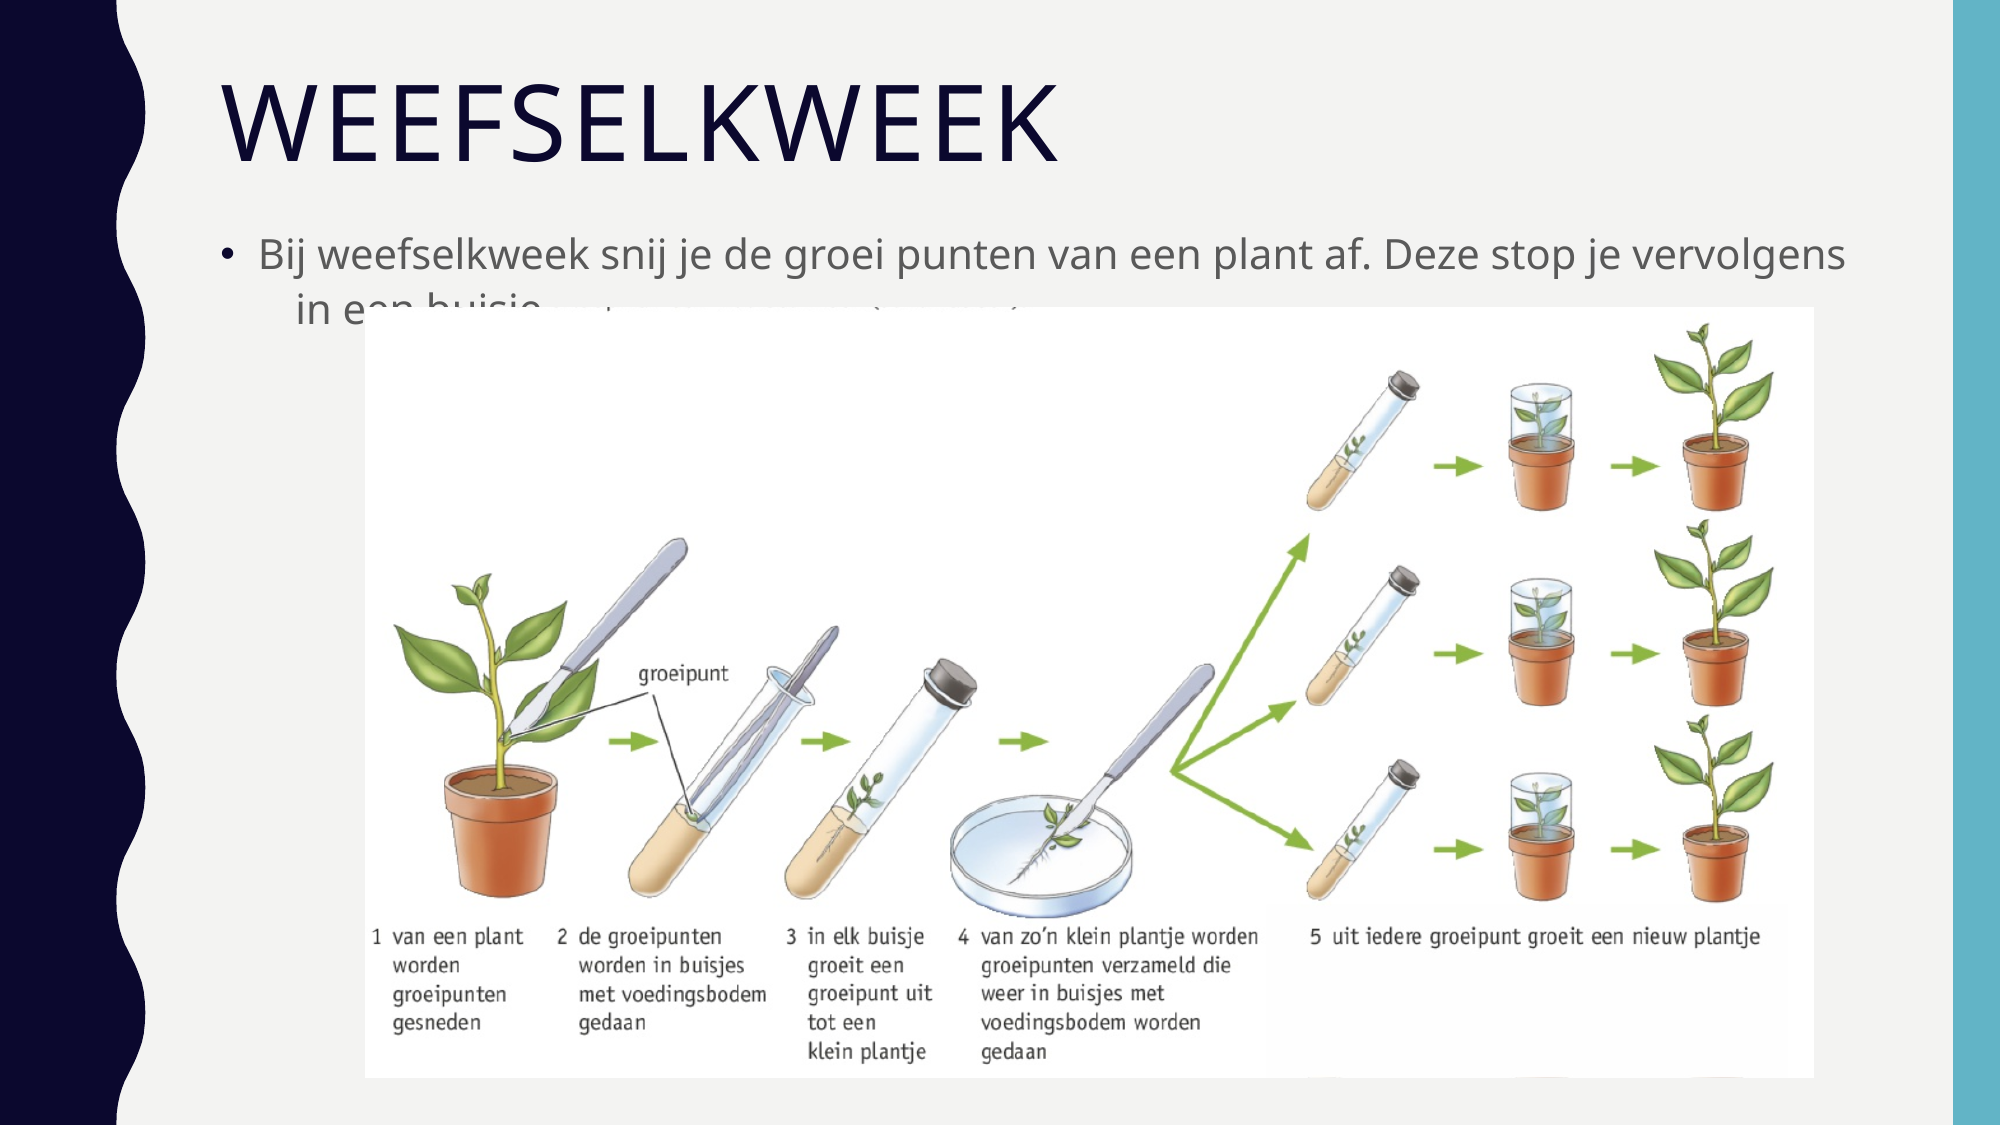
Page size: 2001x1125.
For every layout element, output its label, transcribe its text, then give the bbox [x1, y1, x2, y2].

list Bij weefselkweek snij je de groei punten van een plant af. Deze stop je vervolgens in een buisje. [205, 215, 1876, 965]
picture [365, 307, 1814, 1078]
title Weefselkweek [205, 62, 1876, 215]
